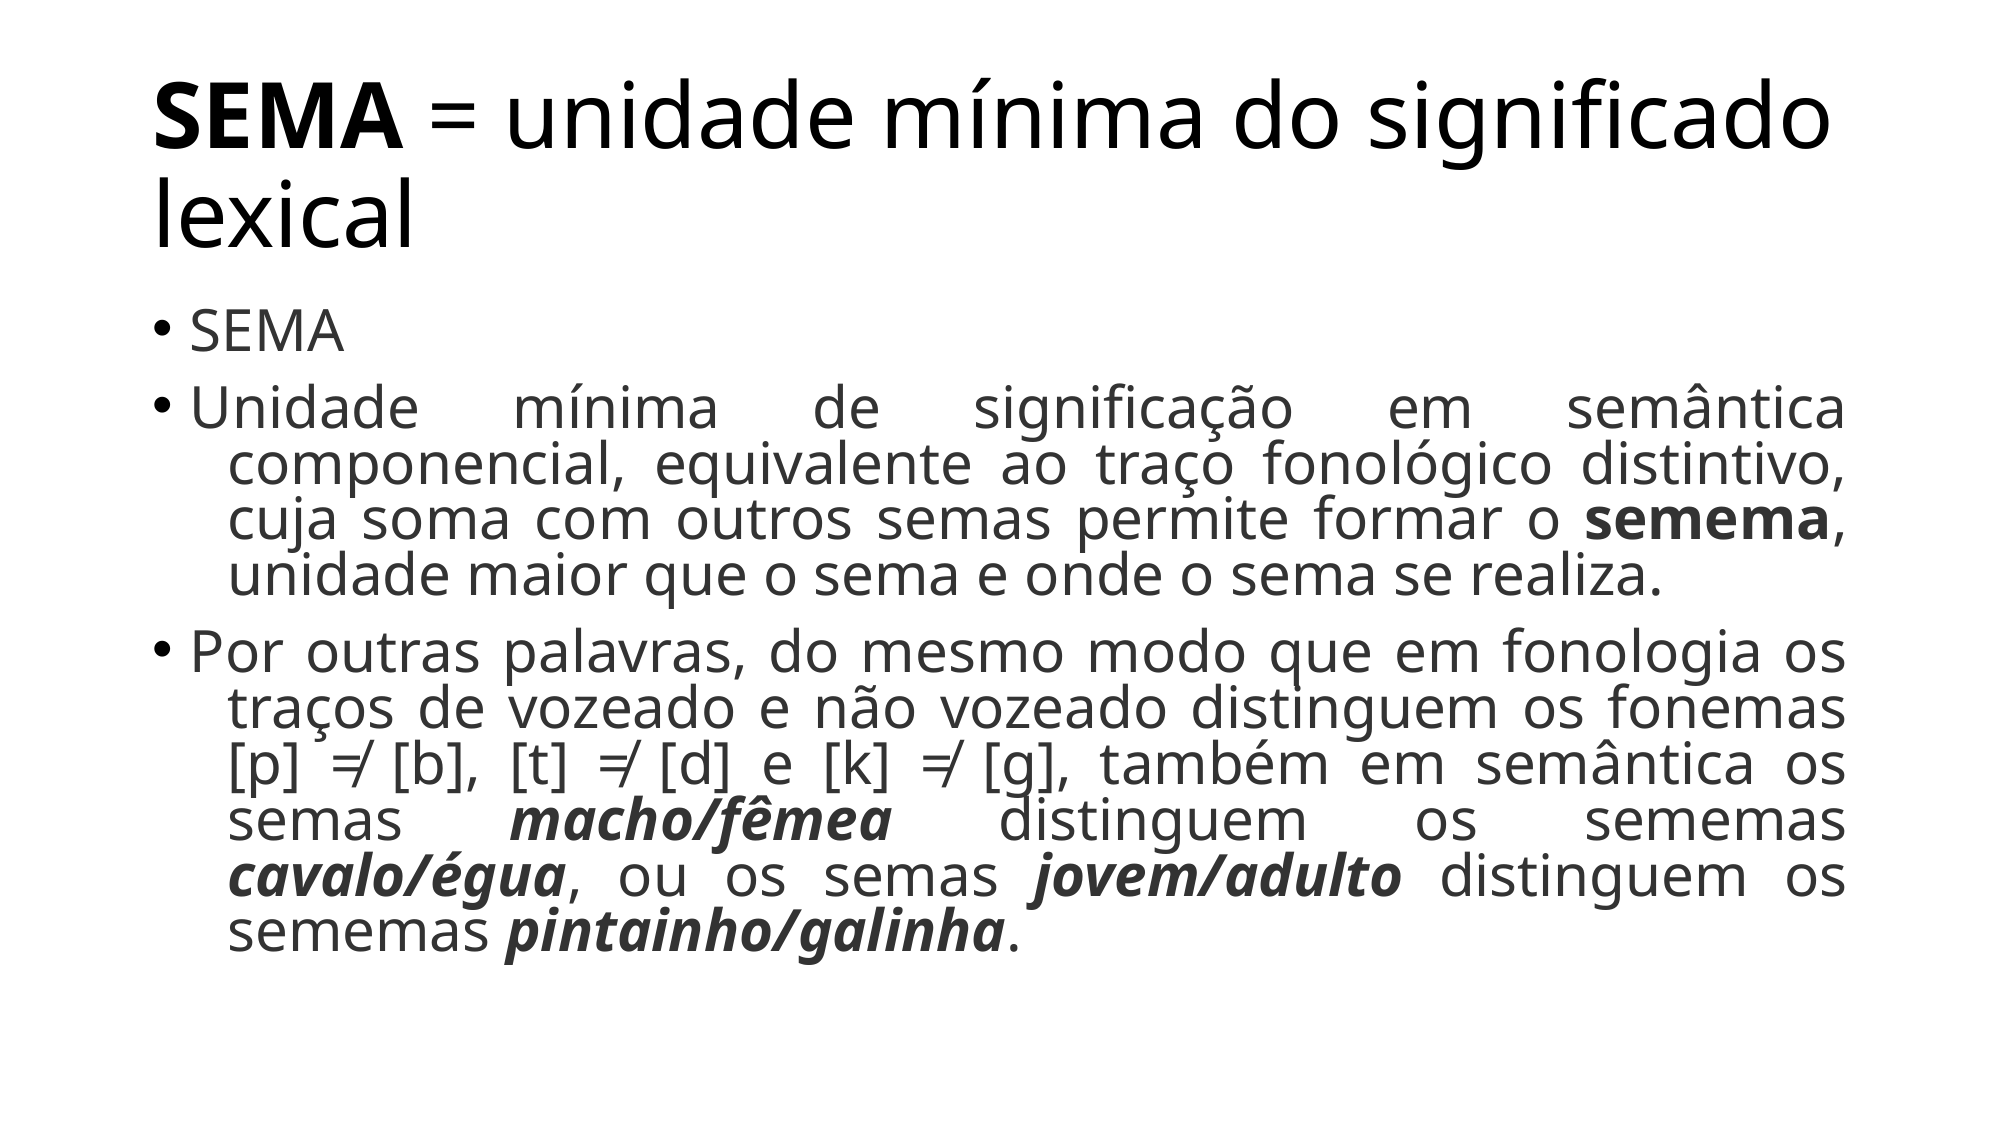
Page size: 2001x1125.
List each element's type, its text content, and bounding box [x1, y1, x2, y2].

title SEMA = unidade mínima do significado lexical [137, 59, 1863, 278]
list SEMA Unidade mínima de significação em semântica componencial, equivalente ao traço fonológico distintivo, cuja soma com outros semas permite formar o semema, unidade maior que o sema e onde o sema se realiza. Por outras palavras, do mesmo modo que em fonologia os traços de vozeado e não vozeado distinguem os fonemas [p] ≠ [b], [t] ≠ [d] e [k] ≠ [g], também em semântica os semas macho/fêmea distinguem os sememas cavalo/égua, ou os semas jovem/adulto distinguem os sememas pintainho/galinha. [137, 299, 1863, 1014]
